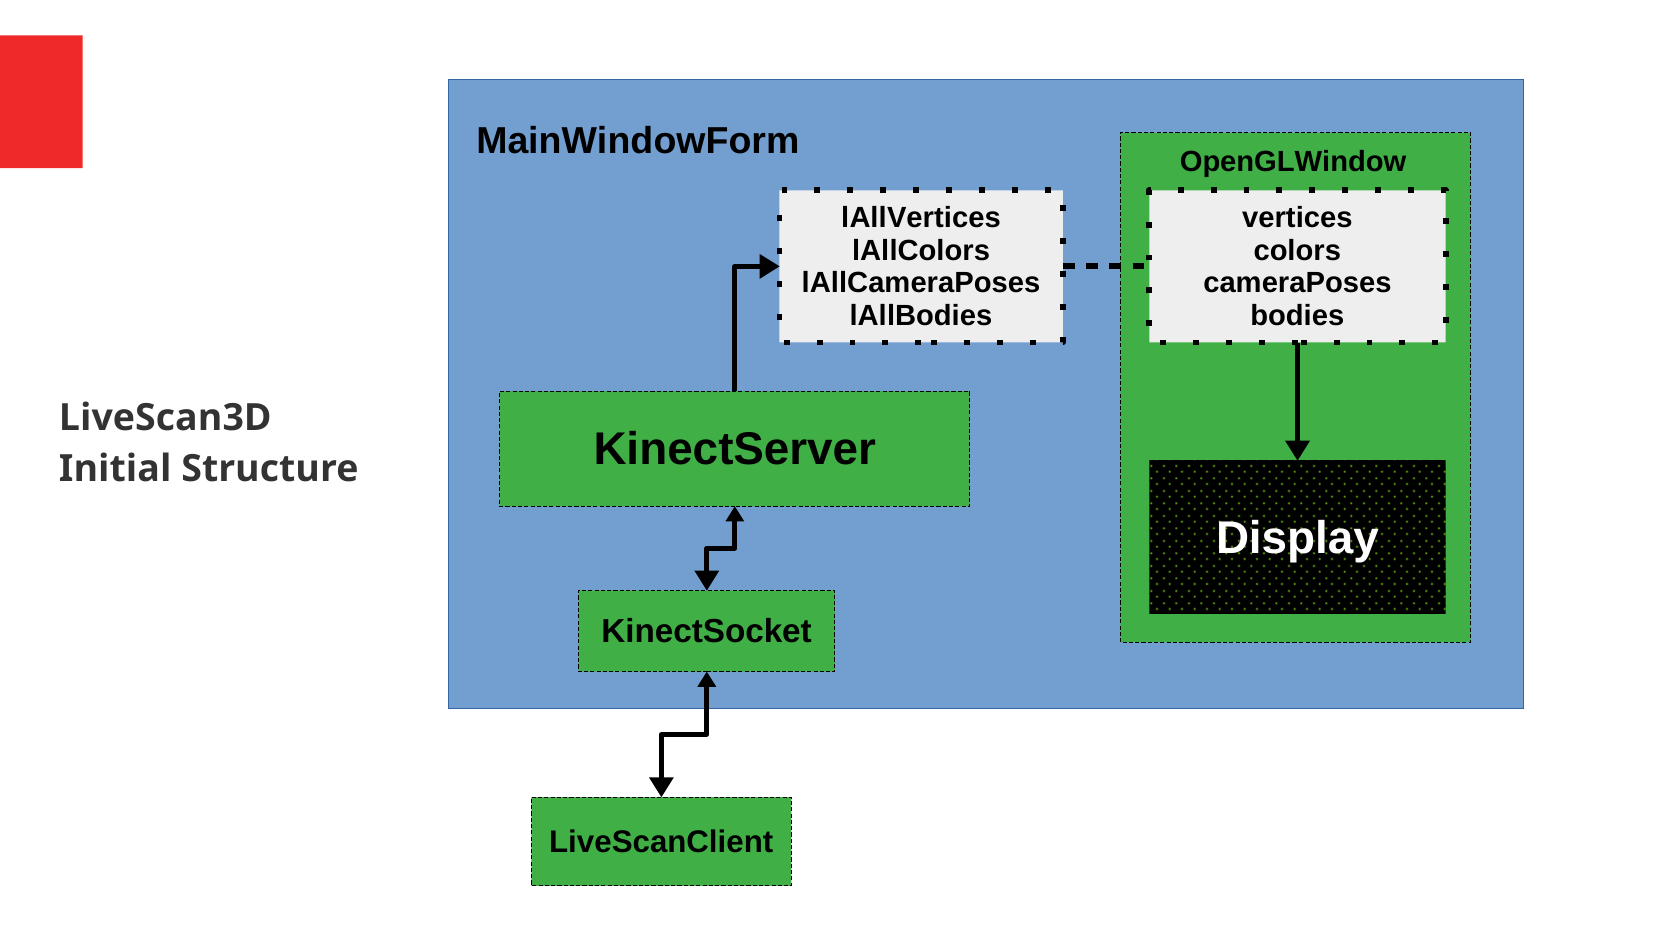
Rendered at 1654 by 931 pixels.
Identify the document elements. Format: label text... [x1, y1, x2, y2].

text_box OpenGLWindow [1151, 144, 1435, 210]
text_box LiveScanClient [531, 797, 792, 886]
text_box MainWindowForm [472, 119, 804, 204]
text_box lAllVertices lAllColors lAllCameraPoses lAllBodies [779, 190, 1063, 343]
text_box KinectServer [499, 391, 970, 507]
text_box Display [1149, 460, 1446, 614]
text_box [448, 79, 1524, 709]
text_box vertices colors cameraPoses bodies [1149, 190, 1446, 343]
text_box KinectSocket [578, 590, 835, 672]
title LiveScan3D Initial Structure [58, 364, 497, 520]
